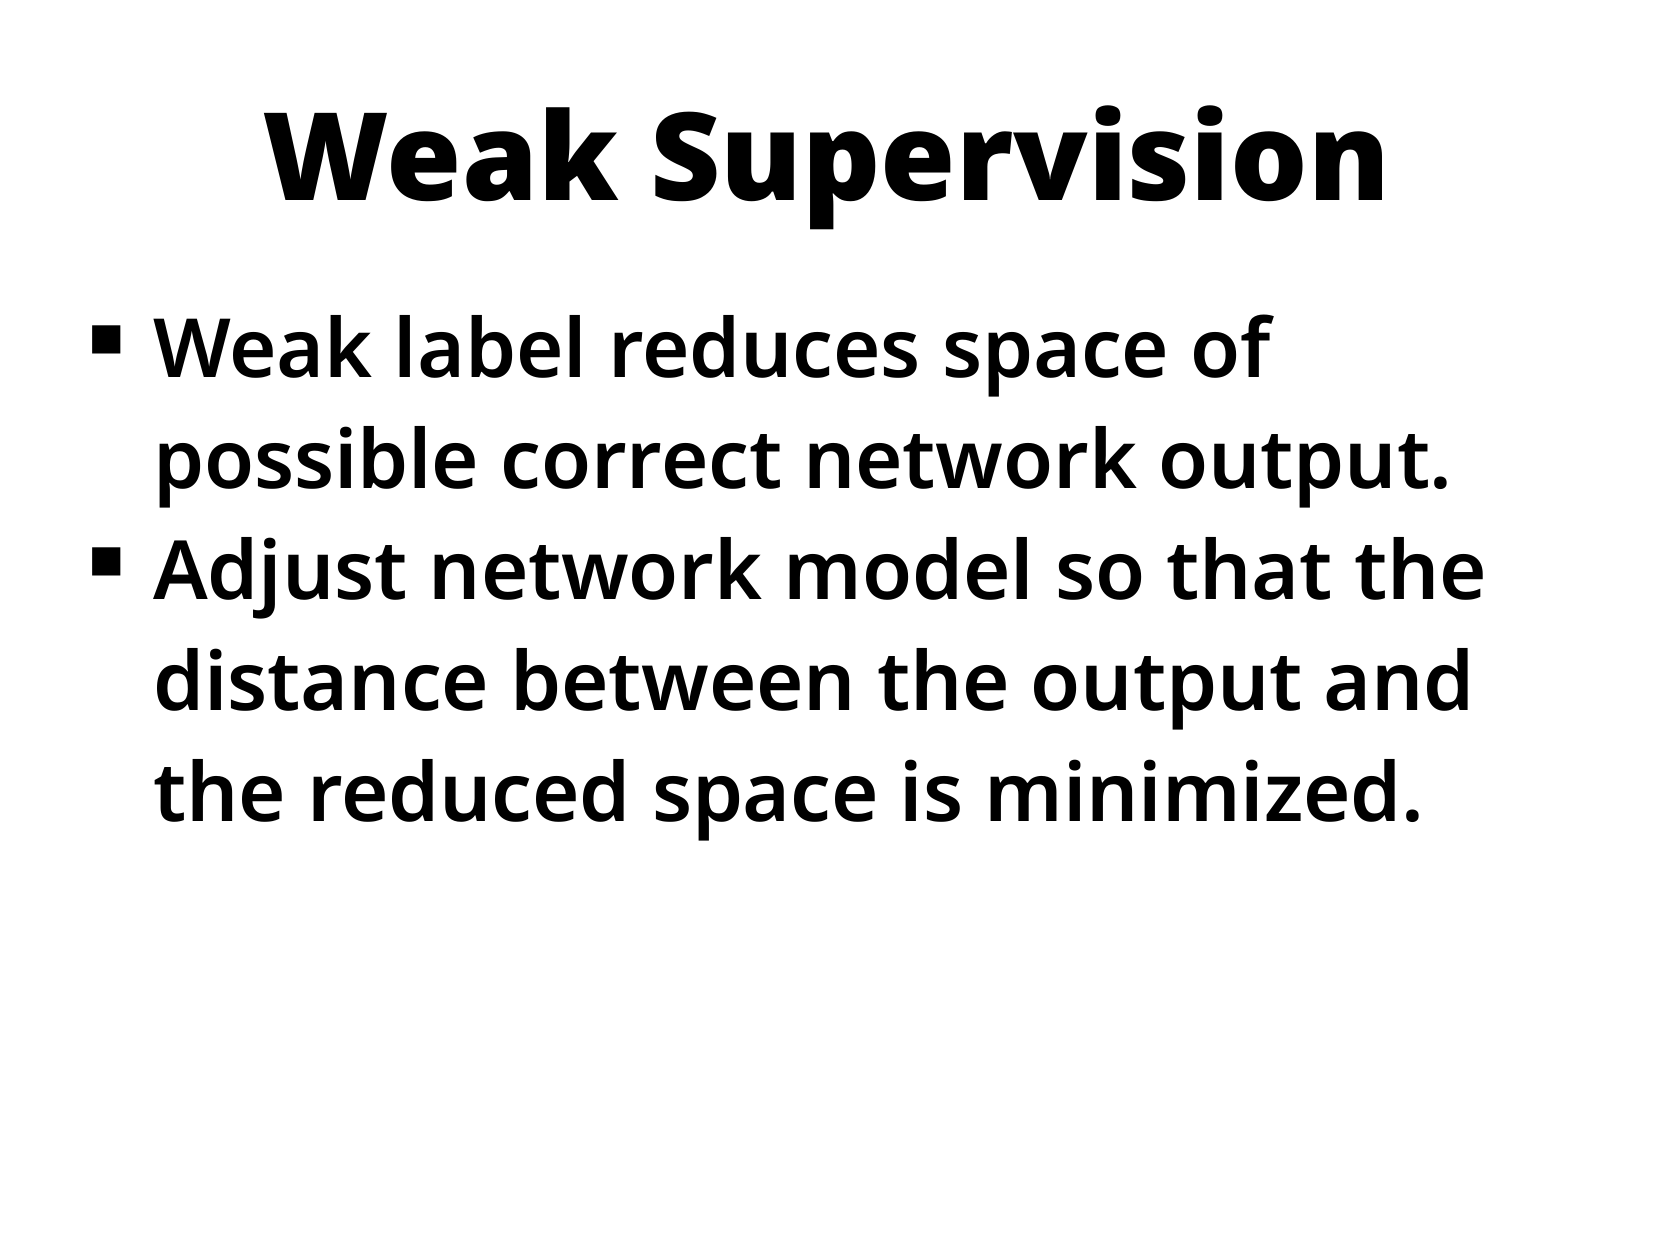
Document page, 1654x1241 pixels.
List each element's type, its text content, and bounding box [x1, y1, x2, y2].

list Weak label reduces space of possible correct network output. Adjust network model so that the distance between the output and the reduced space is minimized. [82, 290, 1571, 1010]
title Weak Supervision [82, 49, 1571, 257]
